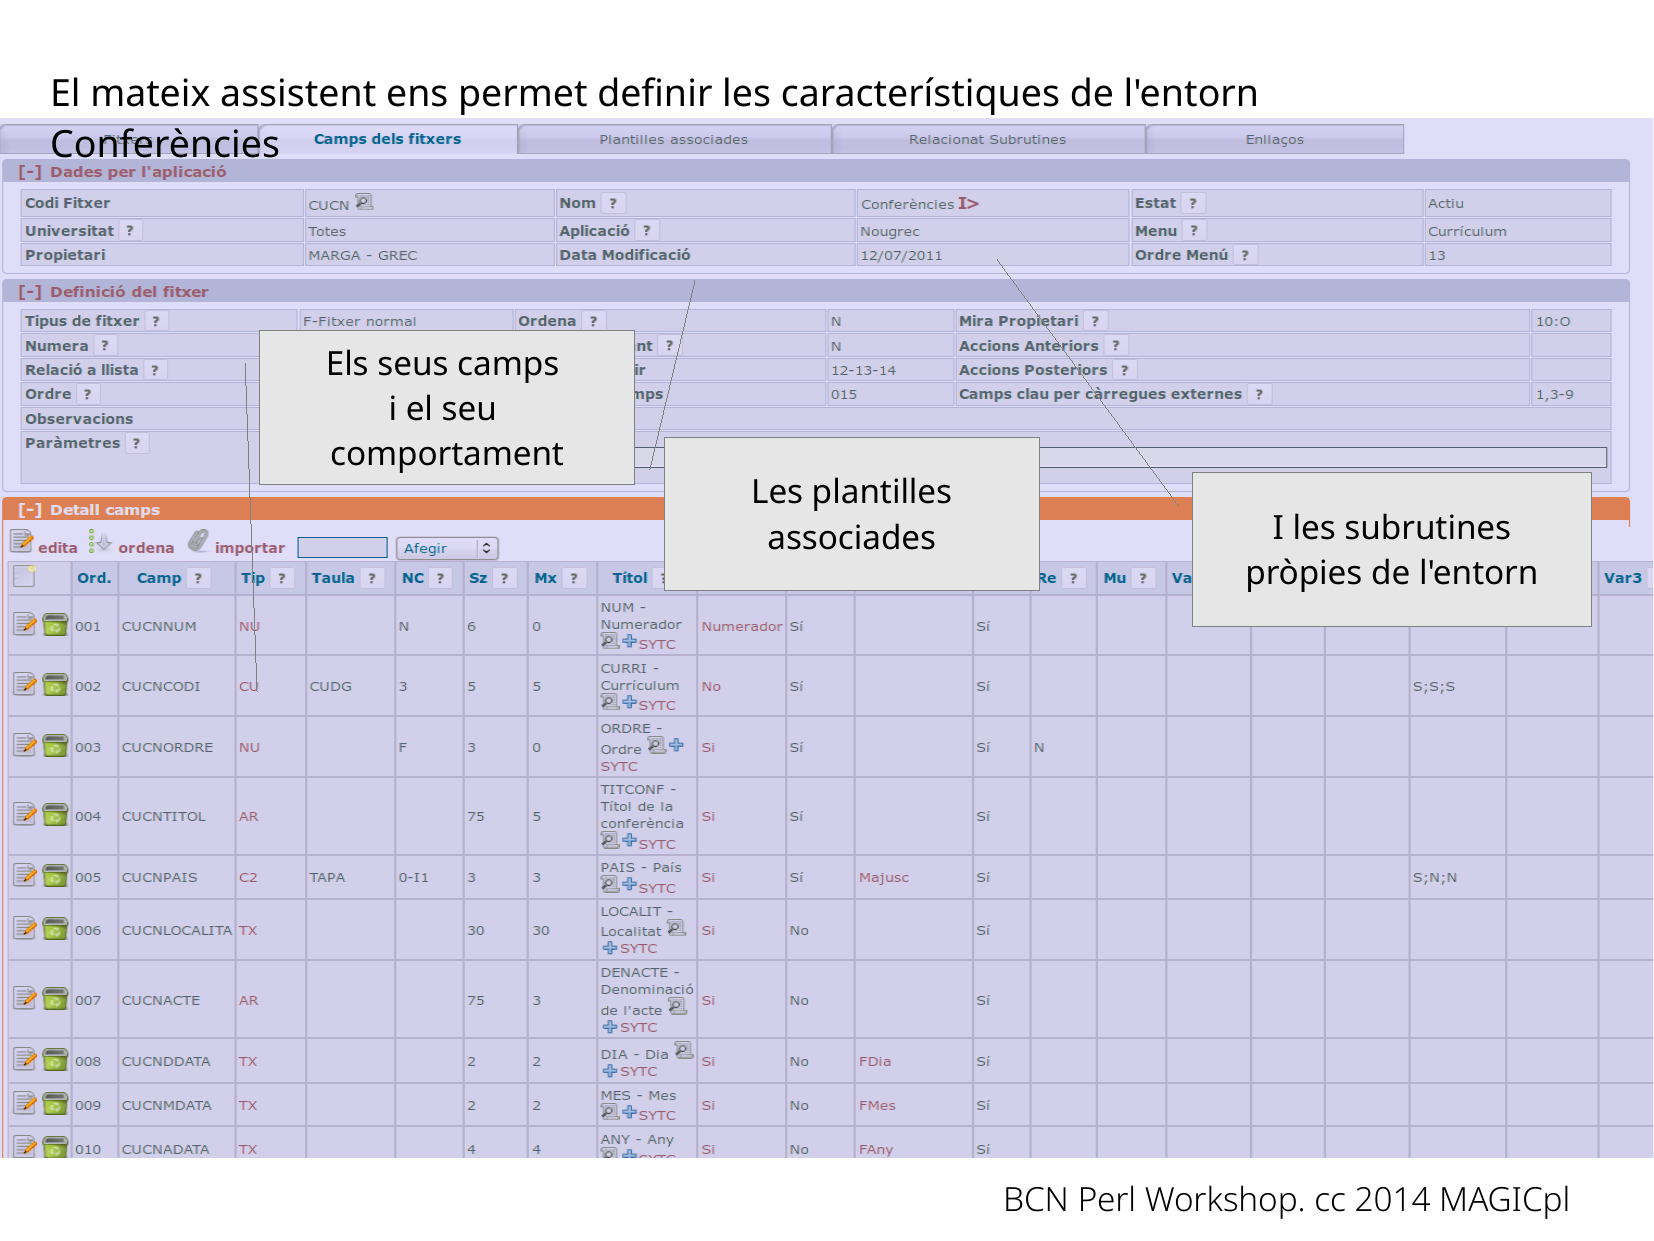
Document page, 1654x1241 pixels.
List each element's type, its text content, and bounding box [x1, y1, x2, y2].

text_box Els seus camps i el seu comportament [260, 331, 635, 484]
text_box El mateix assistent ens permet definir les característiques de l'entorn Conferències [35, 59, 1394, 120]
picture [0, 118, 1654, 1158]
title BCN Perl Workshop. cc 2014 MAGICpl [82, 1157, 1571, 1241]
text_box Les plantilles associades [664, 437, 1039, 591]
text_box I les subrutines pròpies de l'entorn [1193, 472, 1591, 626]
